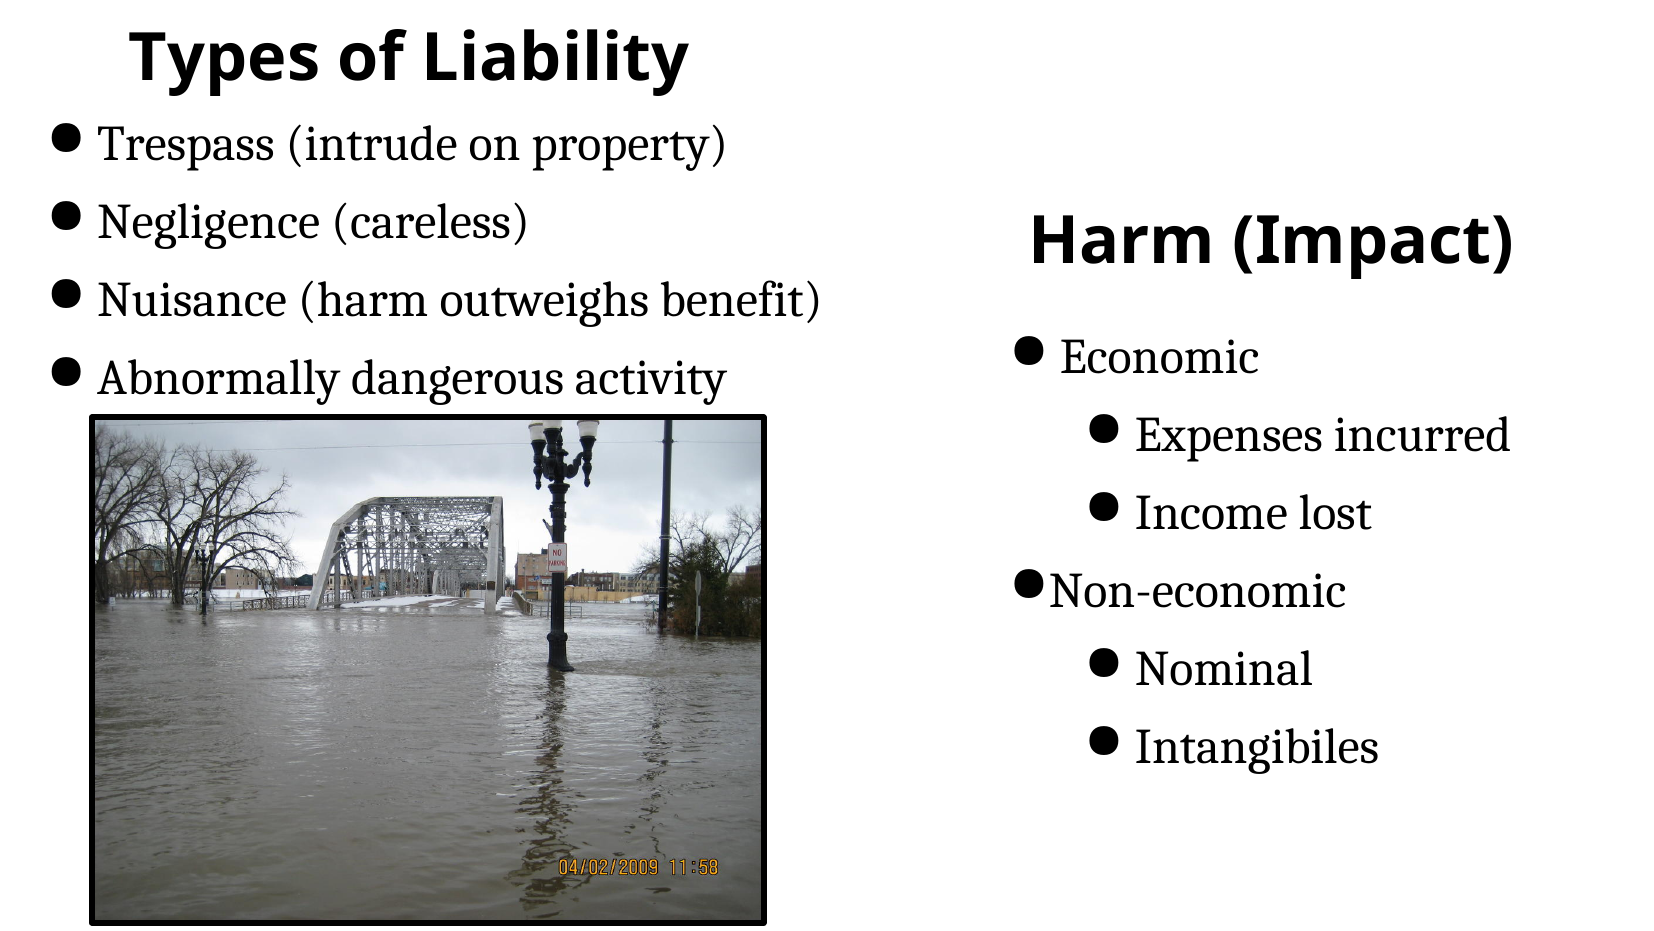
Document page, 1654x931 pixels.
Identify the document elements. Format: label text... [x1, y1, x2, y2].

picture [94, 420, 761, 920]
title Types of Liability [53, 5, 766, 43]
text_box Trespass (intrude on property) Negligence (careless) Nuisance (harm outweighs benefit) Abnormally dangerous activity [0, 43, 938, 458]
text_box Economic Expenses incurred Income lost Non-economic Nominal Intangibiles [958, 255, 1589, 784]
title Harm (Impact) [915, 189, 1628, 295]
